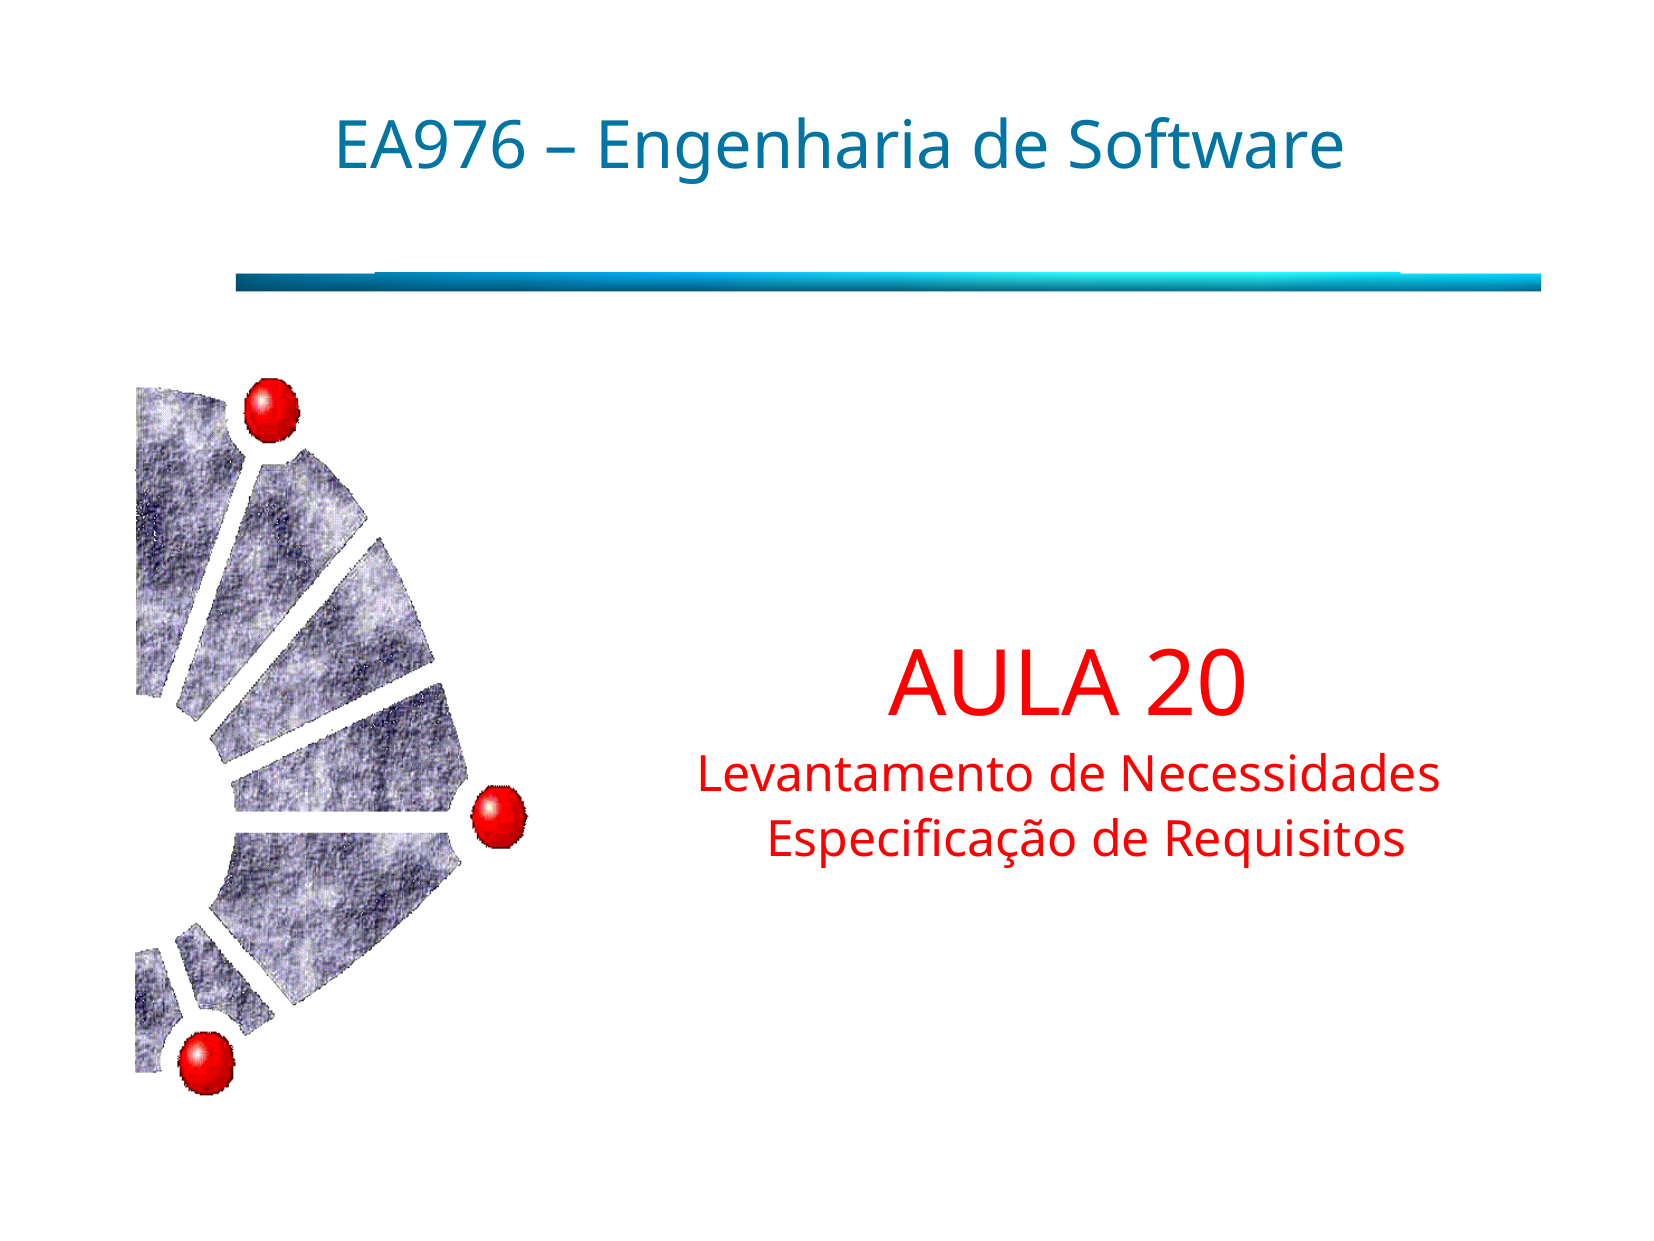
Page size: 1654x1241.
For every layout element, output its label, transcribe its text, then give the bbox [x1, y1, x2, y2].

picture [125, 272, 1654, 295]
subtitle AULA 20 Levantamento de Necessidades Especificação de Requisitos [561, 308, 1541, 1182]
title EA976 – Engenharia de Software [61, 35, 1620, 250]
chart [135, 324, 562, 1112]
